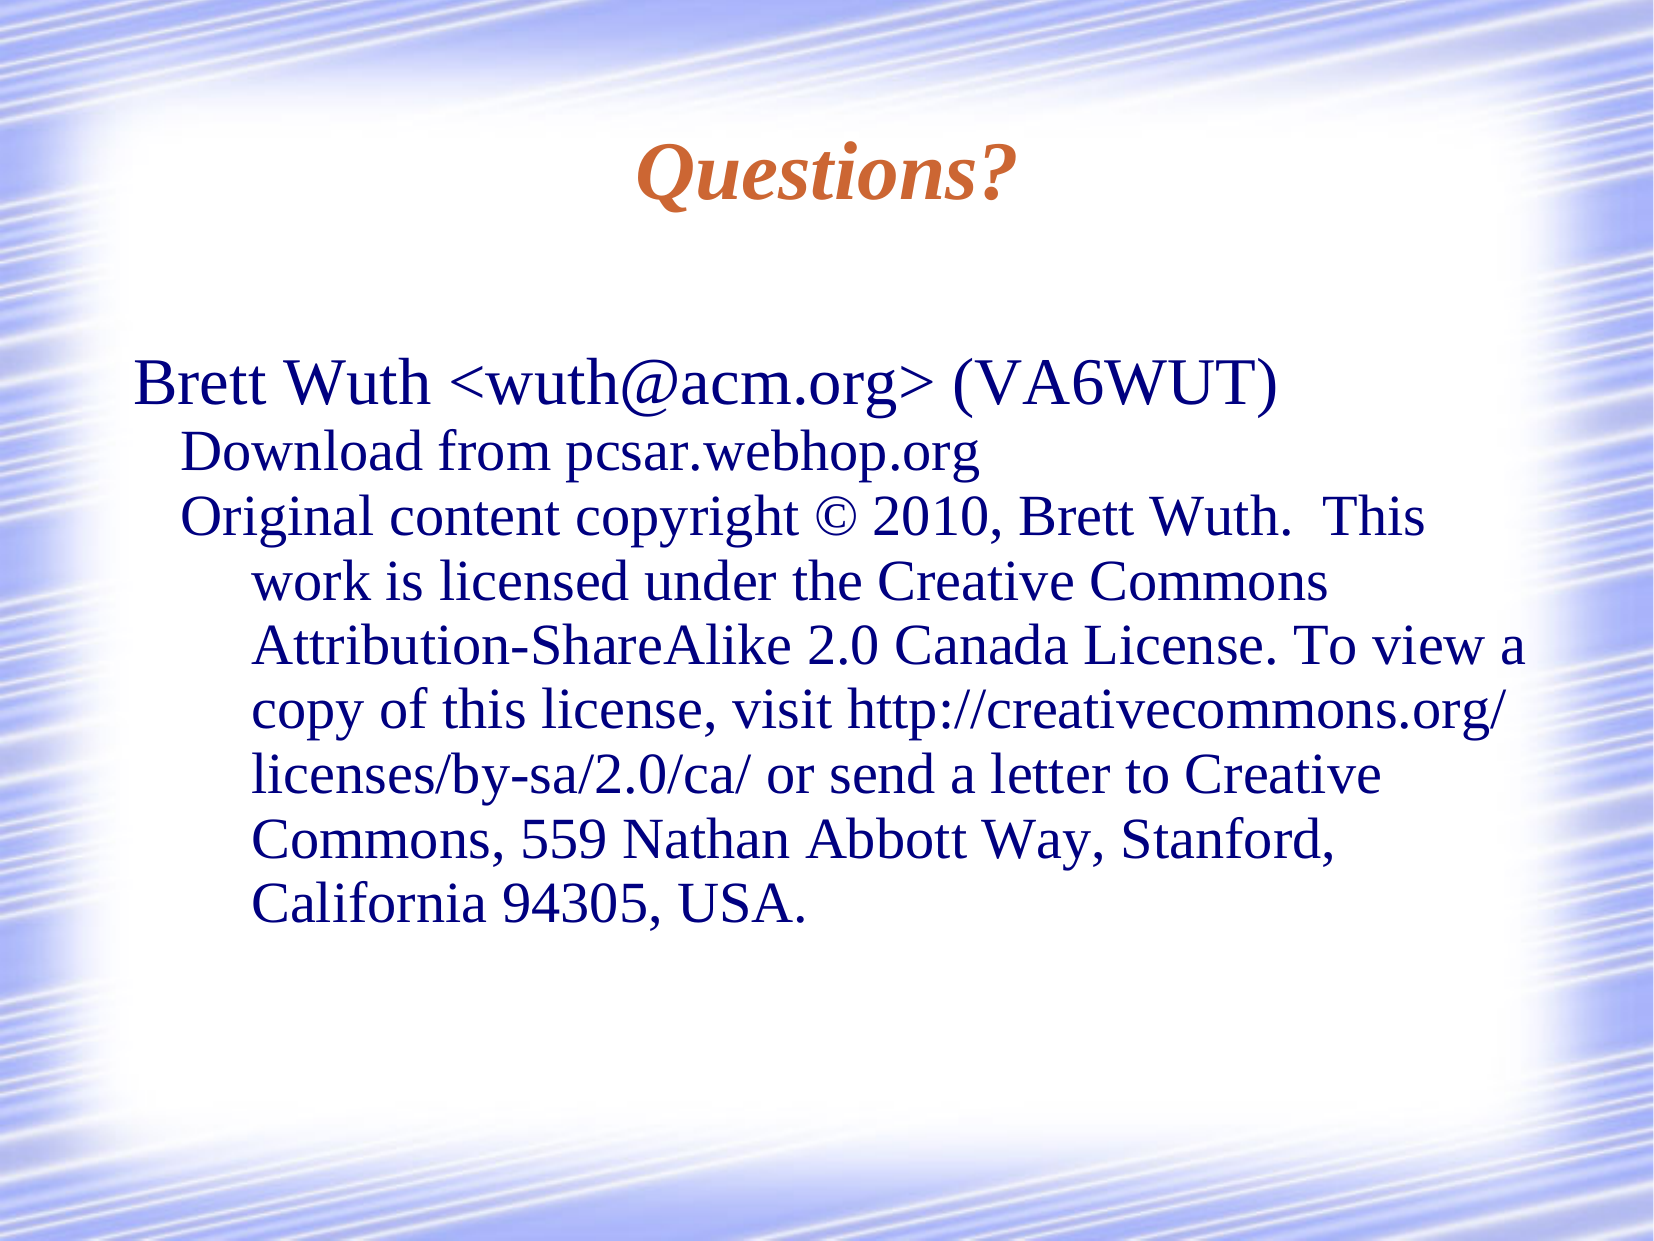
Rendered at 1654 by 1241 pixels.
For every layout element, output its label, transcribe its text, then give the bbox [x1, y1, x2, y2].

title Questions? [121, 67, 1534, 275]
picture [0, 0, 1654, 1241]
list Brett Wuth <wuth@acm.org> (VA6WUT) Download from pcsar.webhop.org Original content copyright © 2010, Brett Wuth. This work is licensed under the Creative Commons Attribution-ShareAlike 2.0 Canada License. To view a copy of this license, visit http://creativecommons.org/licenses/by-sa/2.0/ca/ or send a letter to Creative Commons, 559 Nathan Abbott Way, Stanford, California 94305, USA. [121, 344, 1534, 1127]
